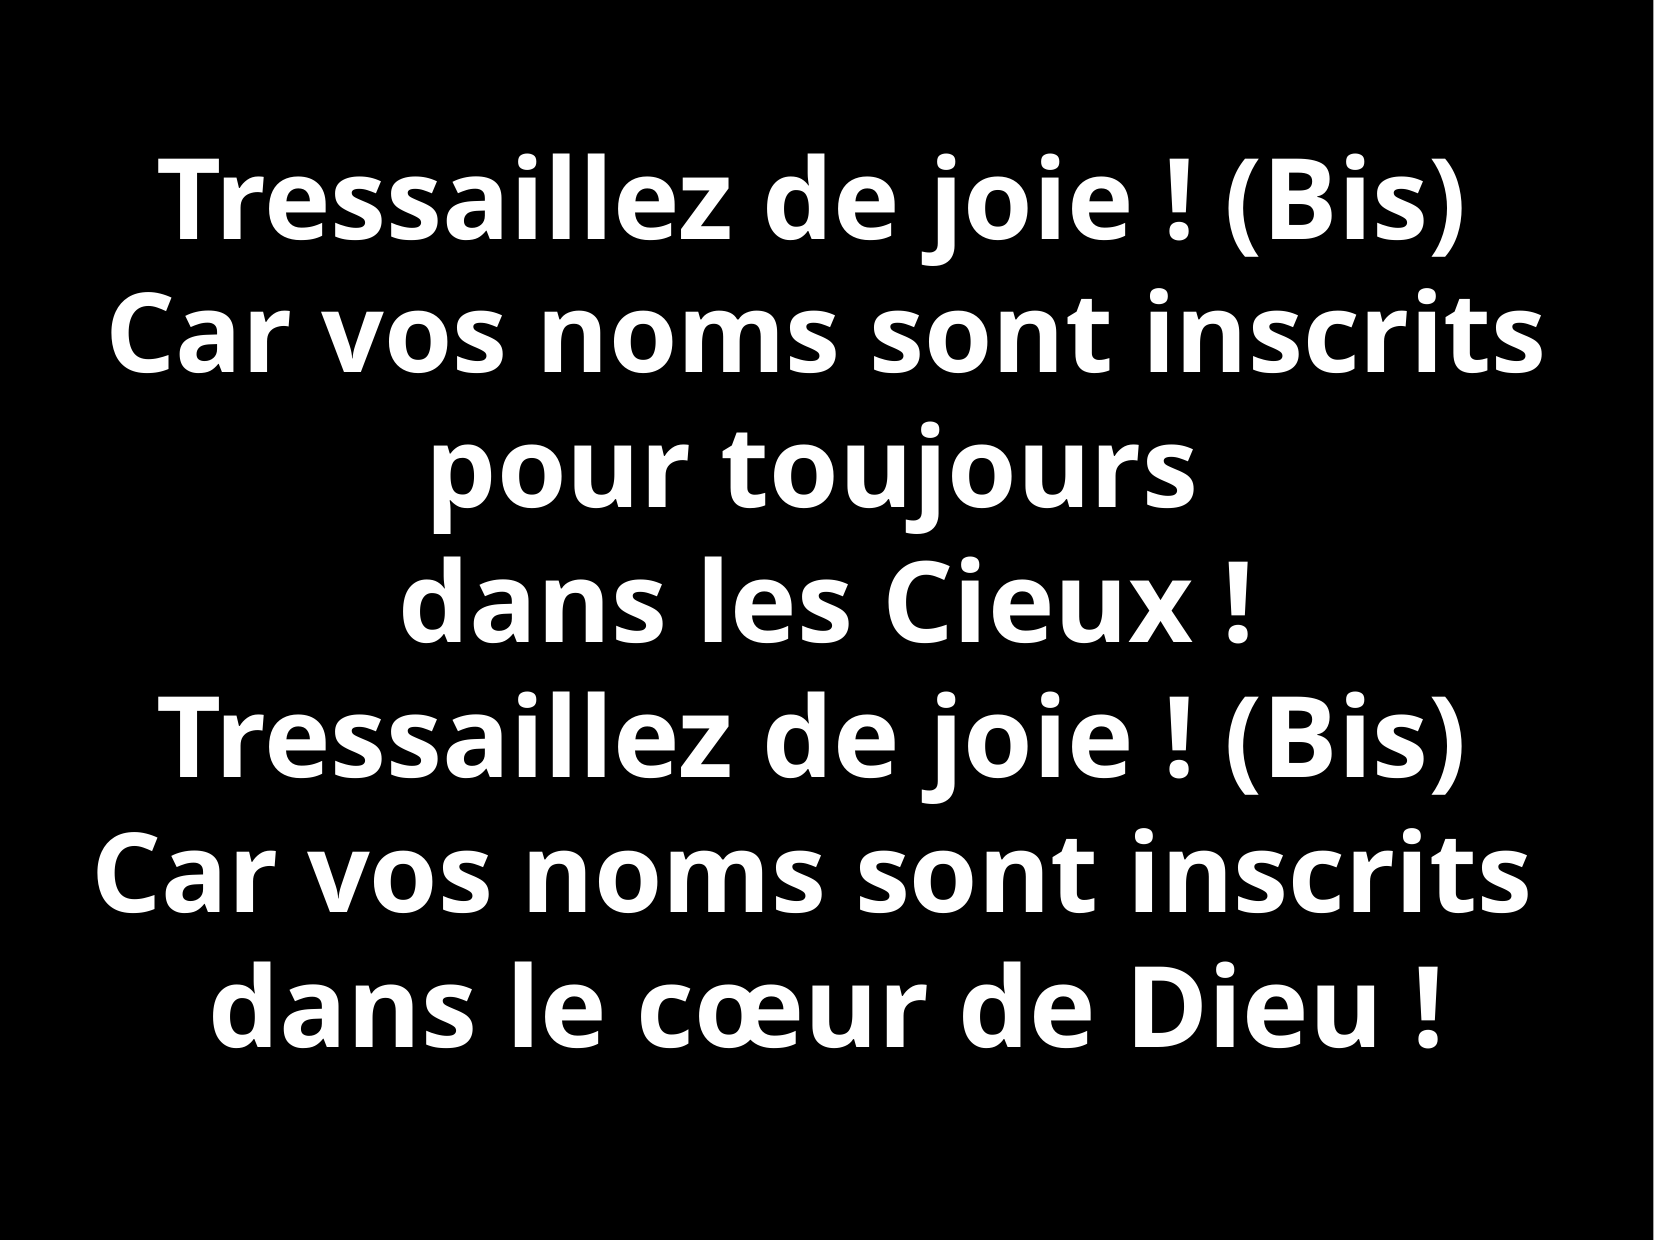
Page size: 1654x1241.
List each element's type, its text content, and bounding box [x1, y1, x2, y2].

text_box Tressaillez de joie ! (Bis) Car vos noms sont inscrits pour toujours dans les Cieux ! Tressaillez de joie ! (Bis) Car vos noms sont inscrits dans le cœur de Dieu ! [0, 234, 1654, 813]
